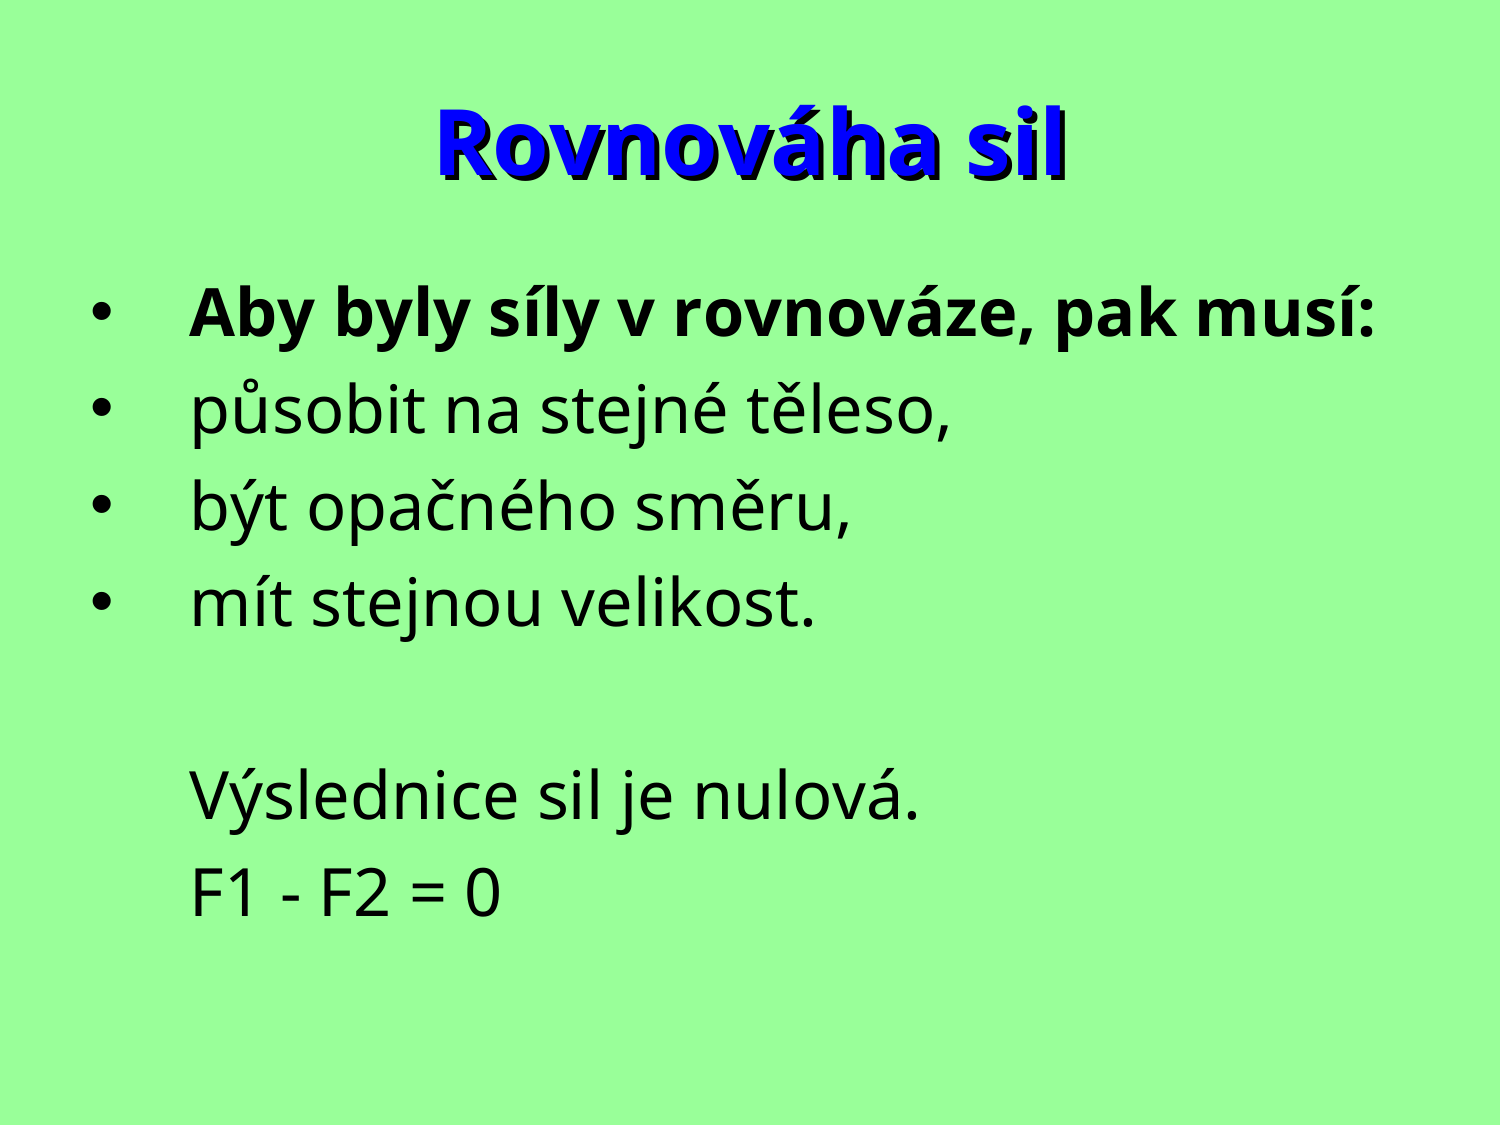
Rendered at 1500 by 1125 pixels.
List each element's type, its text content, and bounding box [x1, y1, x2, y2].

title Rovnováha sil [75, 45, 1426, 233]
list Aby byly síly v rovnováze, pak musí: působit na stejné těleso, být opačného směru, mít stejnou velikost. Výslednice sil je nulová. F1 - F2 = 0 [75, 262, 1426, 1006]
